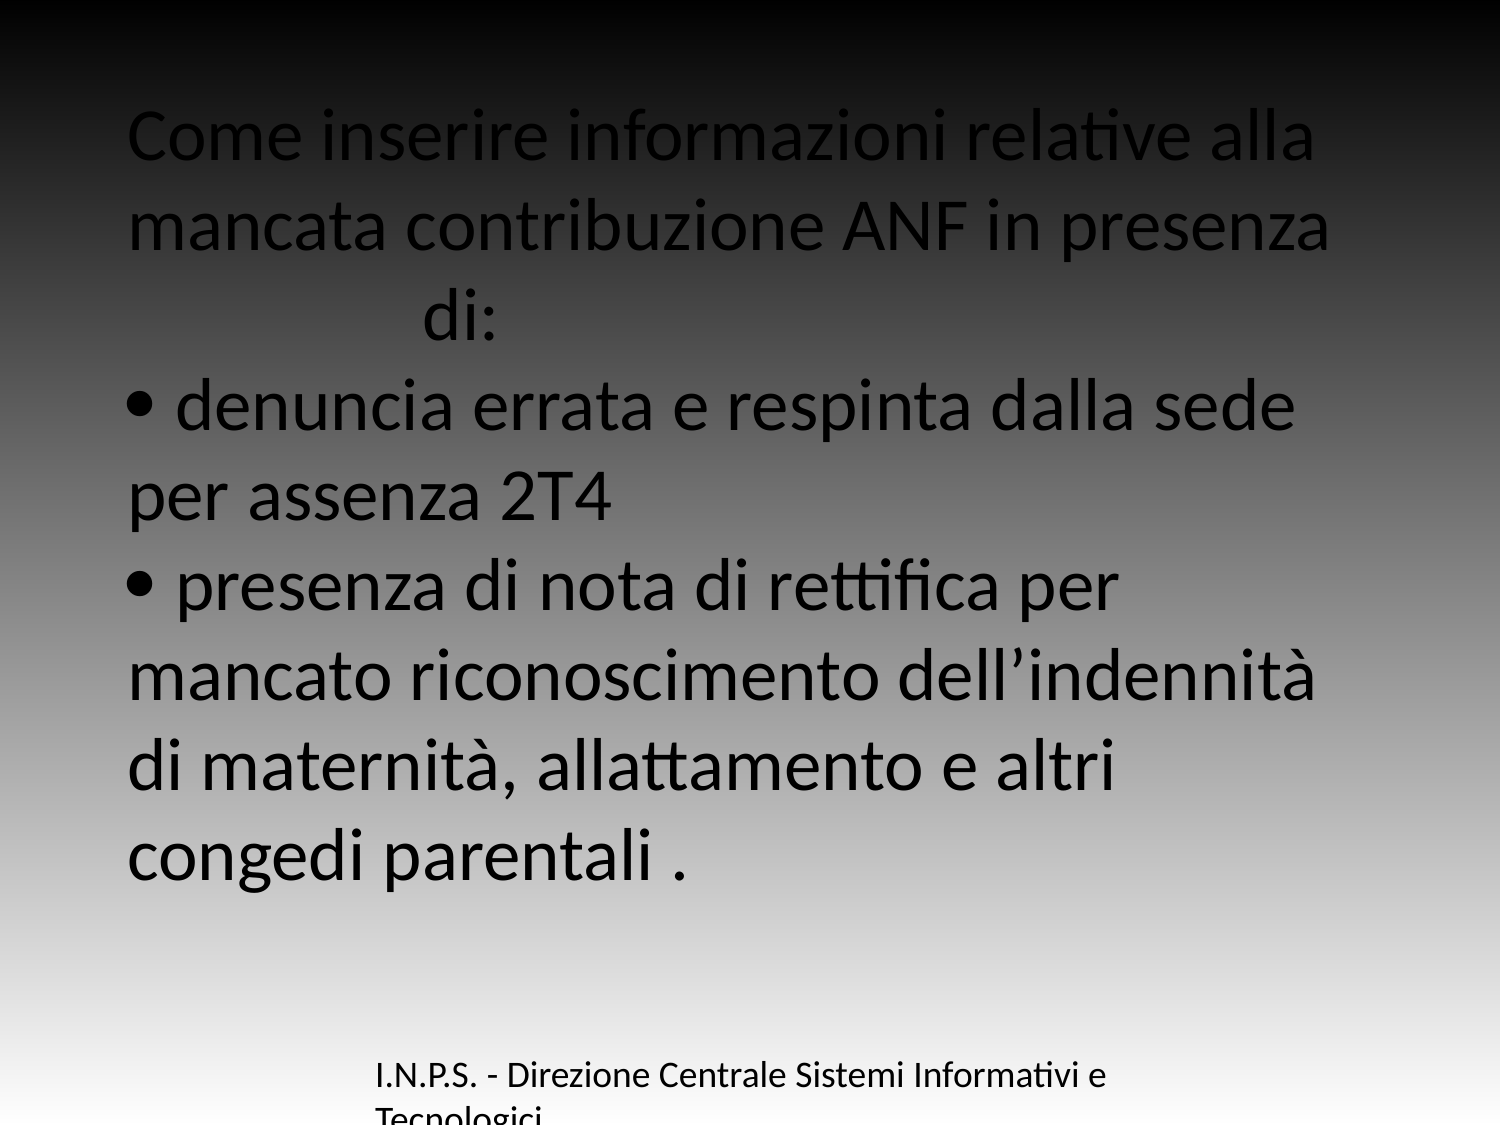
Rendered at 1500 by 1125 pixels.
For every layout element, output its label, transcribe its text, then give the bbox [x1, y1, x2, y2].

title Come inserire informazioni relative alla mancata contribuzione ANF in presenza di:  denuncia errata e respinta dalla sede per assenza 2T4  presenza di nota di rettifica per mancato riconoscimento dell’indennità di maternità, allattamento e altri congedi parentali . [112, 78, 1388, 1000]
footer I.N.P.S. - Direzione Centrale Sistemi Informativi e Tecnologici [360, 1042, 1188, 1103]
